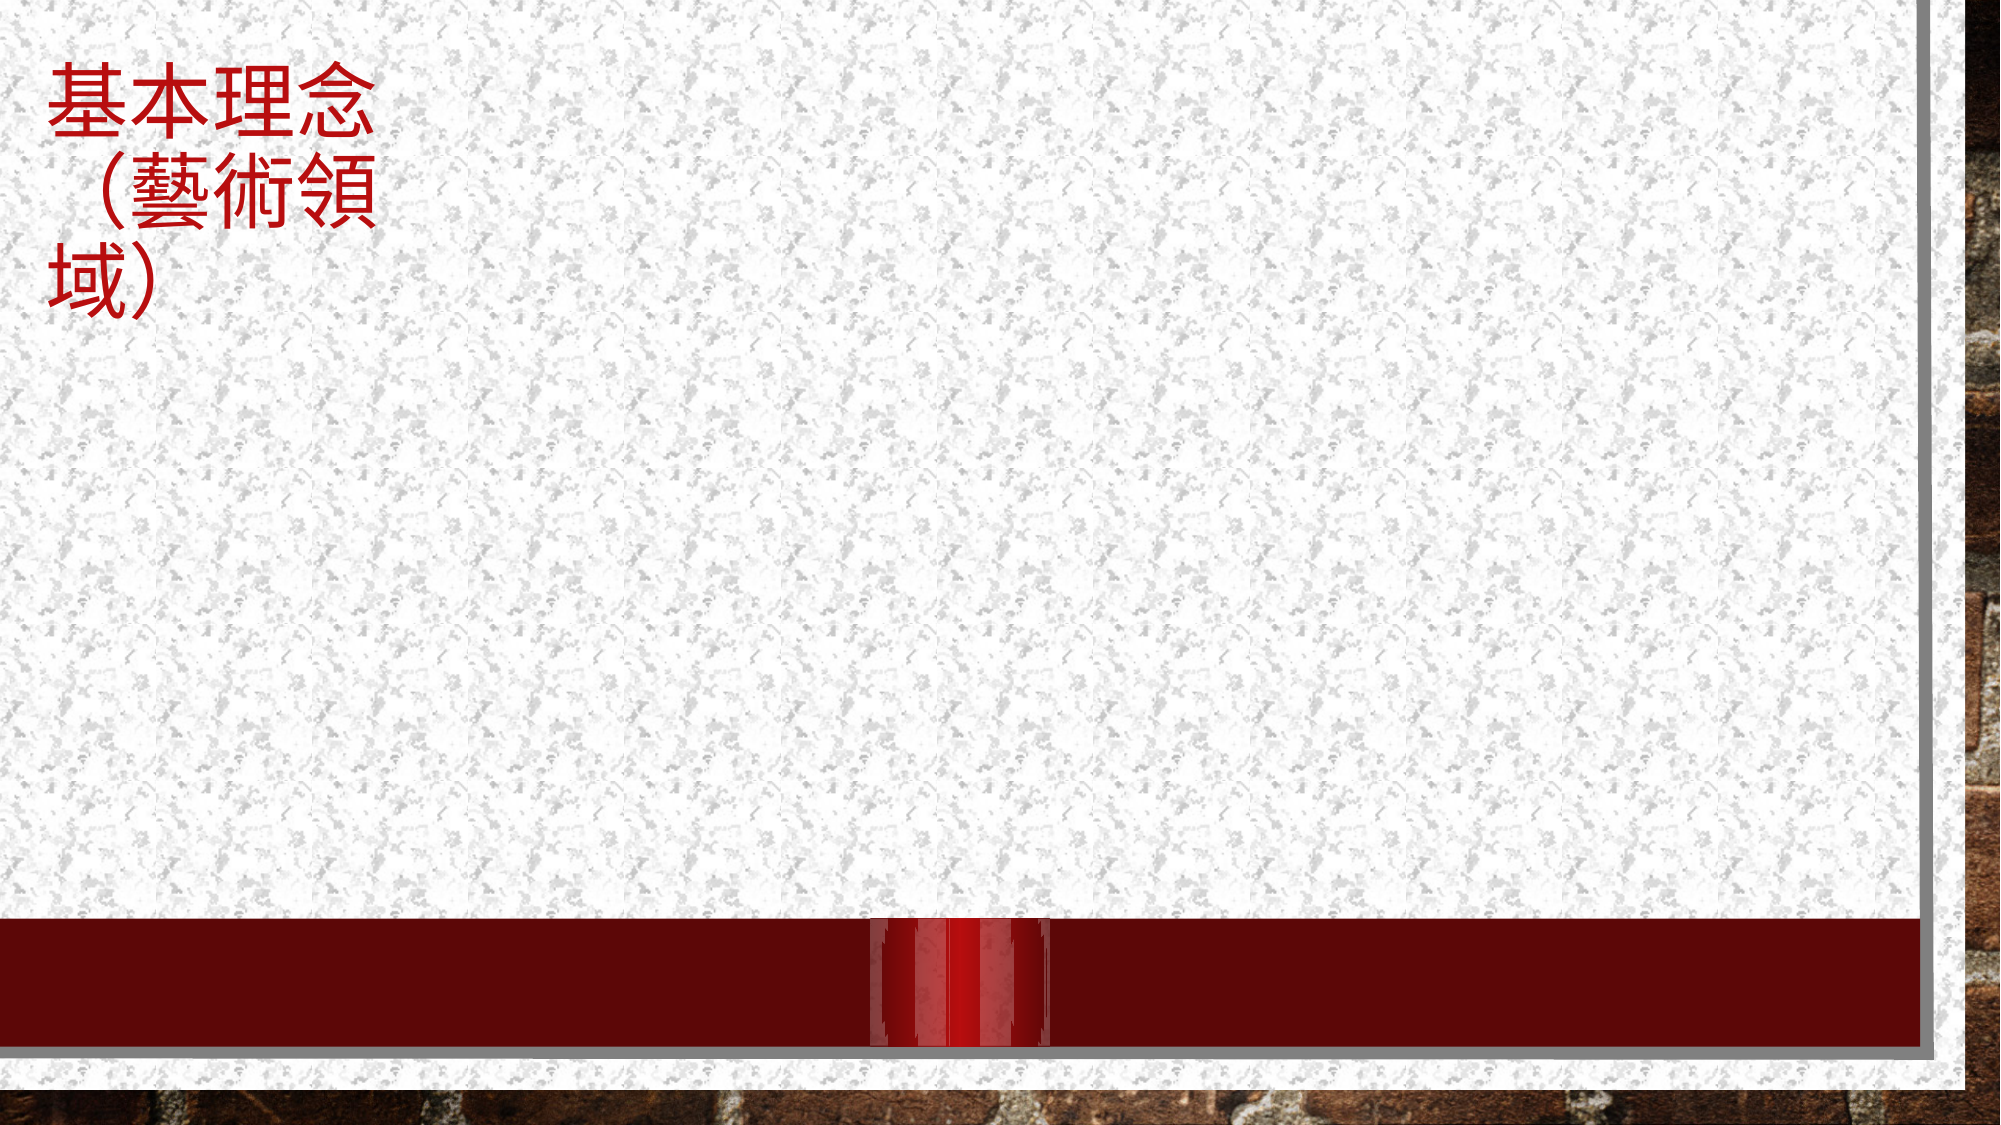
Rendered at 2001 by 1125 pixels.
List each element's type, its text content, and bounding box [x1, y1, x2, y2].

picture [0, 0, 2000, 1125]
picture [0, 0, 1919, 918]
title 基本理念 （藝術領域） [30, 53, 467, 243]
